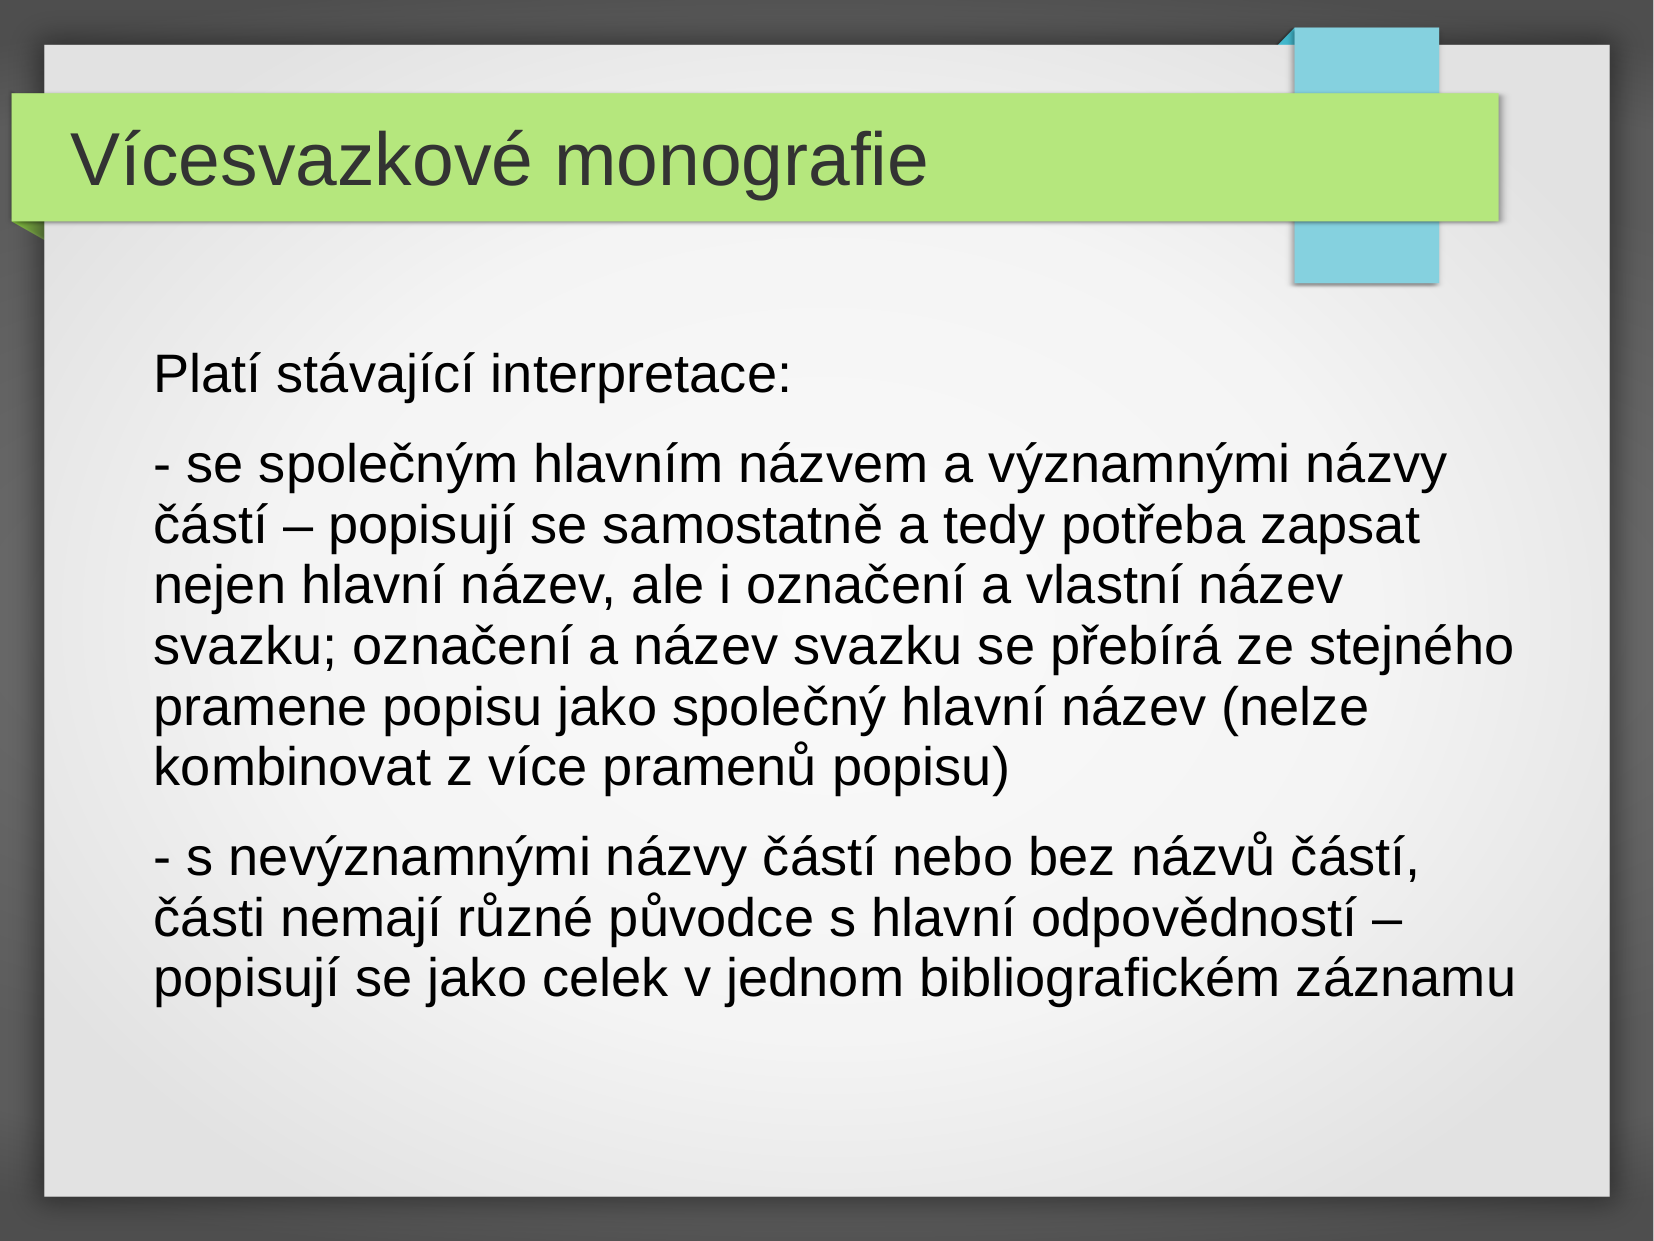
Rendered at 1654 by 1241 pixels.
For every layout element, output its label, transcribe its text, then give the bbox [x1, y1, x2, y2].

picture [0, 0, 1654, 1241]
title Vícesvazkové monografie [70, 106, 1229, 213]
list Platí stávající interpretace: - se společným hlavním názvem a významnými názvy částí – popisují se samostatně a tedy potřeba zapsat nejen hlavní název, ale i označení a vlastní název svazku; označení a název svazku se přebírá ze stejného pramene popisu jako společný hlavní název (nelze kombinovat z více pramenů popisu) - s nevýznamnými názvy částí nebo bez názvů částí, části nemají různé původce s hlavní odpovědností – popisují se jako celek v jednom bibliografickém záznamu [82, 343, 1538, 1063]
